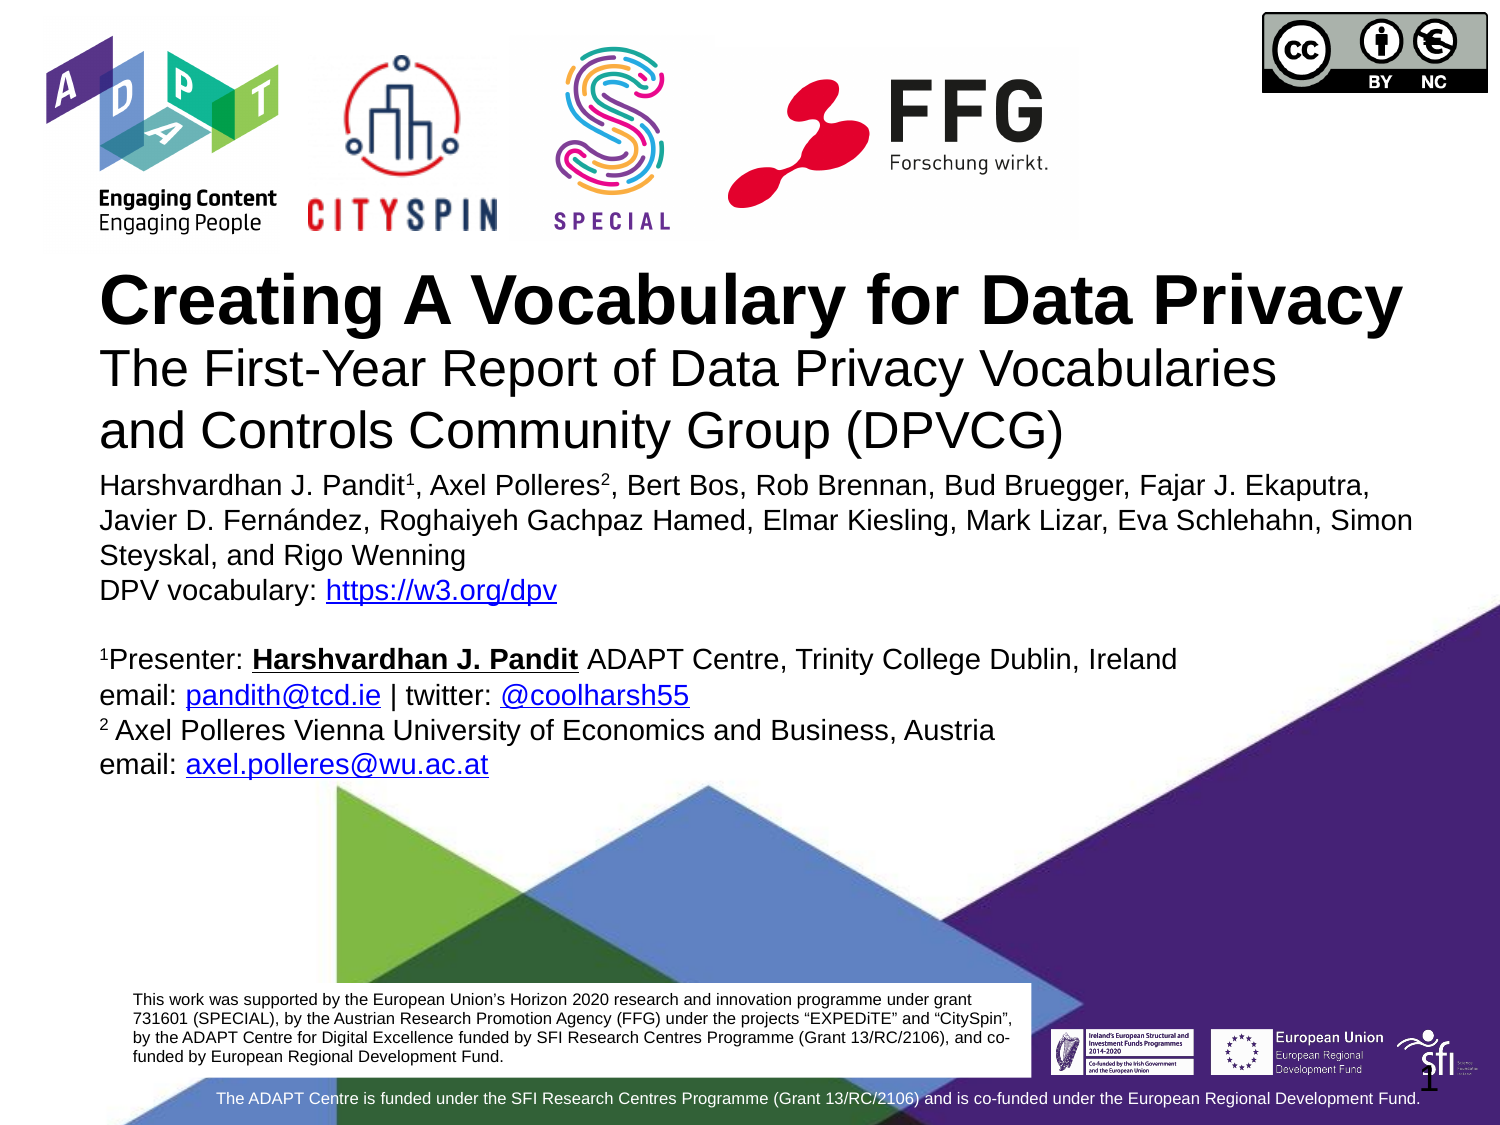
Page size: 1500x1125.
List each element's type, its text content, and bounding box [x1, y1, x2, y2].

text_box The ADAPT Centre is funded under the SFI Research Centres Programme (Grant 13/RC/2106) and is co-funded under the European Regional Development Fund. [205, 1077, 1403, 1125]
text_box Harshvardhan J. Pandit1, Axel Polleres2, Bert Bos, Rob Brennan, Bud Bruegger, Fajar J. Ekaputra, Javier D. Fernández, Roghaiyeh Gachpaz Hamed, Elmar Kiesling, Mark Lizar, Eva Schlehahn, Simon Steyskal, and Rigo Wenning DPV vocabulary: https://w3.org/dpv 1Presenter: Harshvardhan J. Pandit ADAPT Centre, Trinity College Dublin, Ireland email: pandith@tcd.ie | twitter: @coolharsh55 2 Axel Polleres Vienna University of Economics and Business, Austria email: axel.polleres@wu.ac.at [84, 451, 1432, 944]
text_box Creating A Vocabulary for Data Privacy [84, 223, 1462, 369]
text_box This work was supported by the European Union’s Horizon 2020 research and innovation programme under grant 731601 (SPECIAL), by the Austrian Research Promotion Agency (FFG) under the projects “EXPEDiTE” and “CitySpin”, by the ADAPT Centre for Digital Excellence funded by SFI Research Centres Programme (Grant 13/RC/2106), and co-funded by European Regional Development Fund. [118, 983, 1032, 1078]
text_box <number> [1403, 1038, 1494, 1125]
picture [0, 0, 1500, 1125]
text_box The First-Year Report of Data Privacy Vocabularies and Controls Community Group (DPVCG) [84, 369, 1382, 442]
